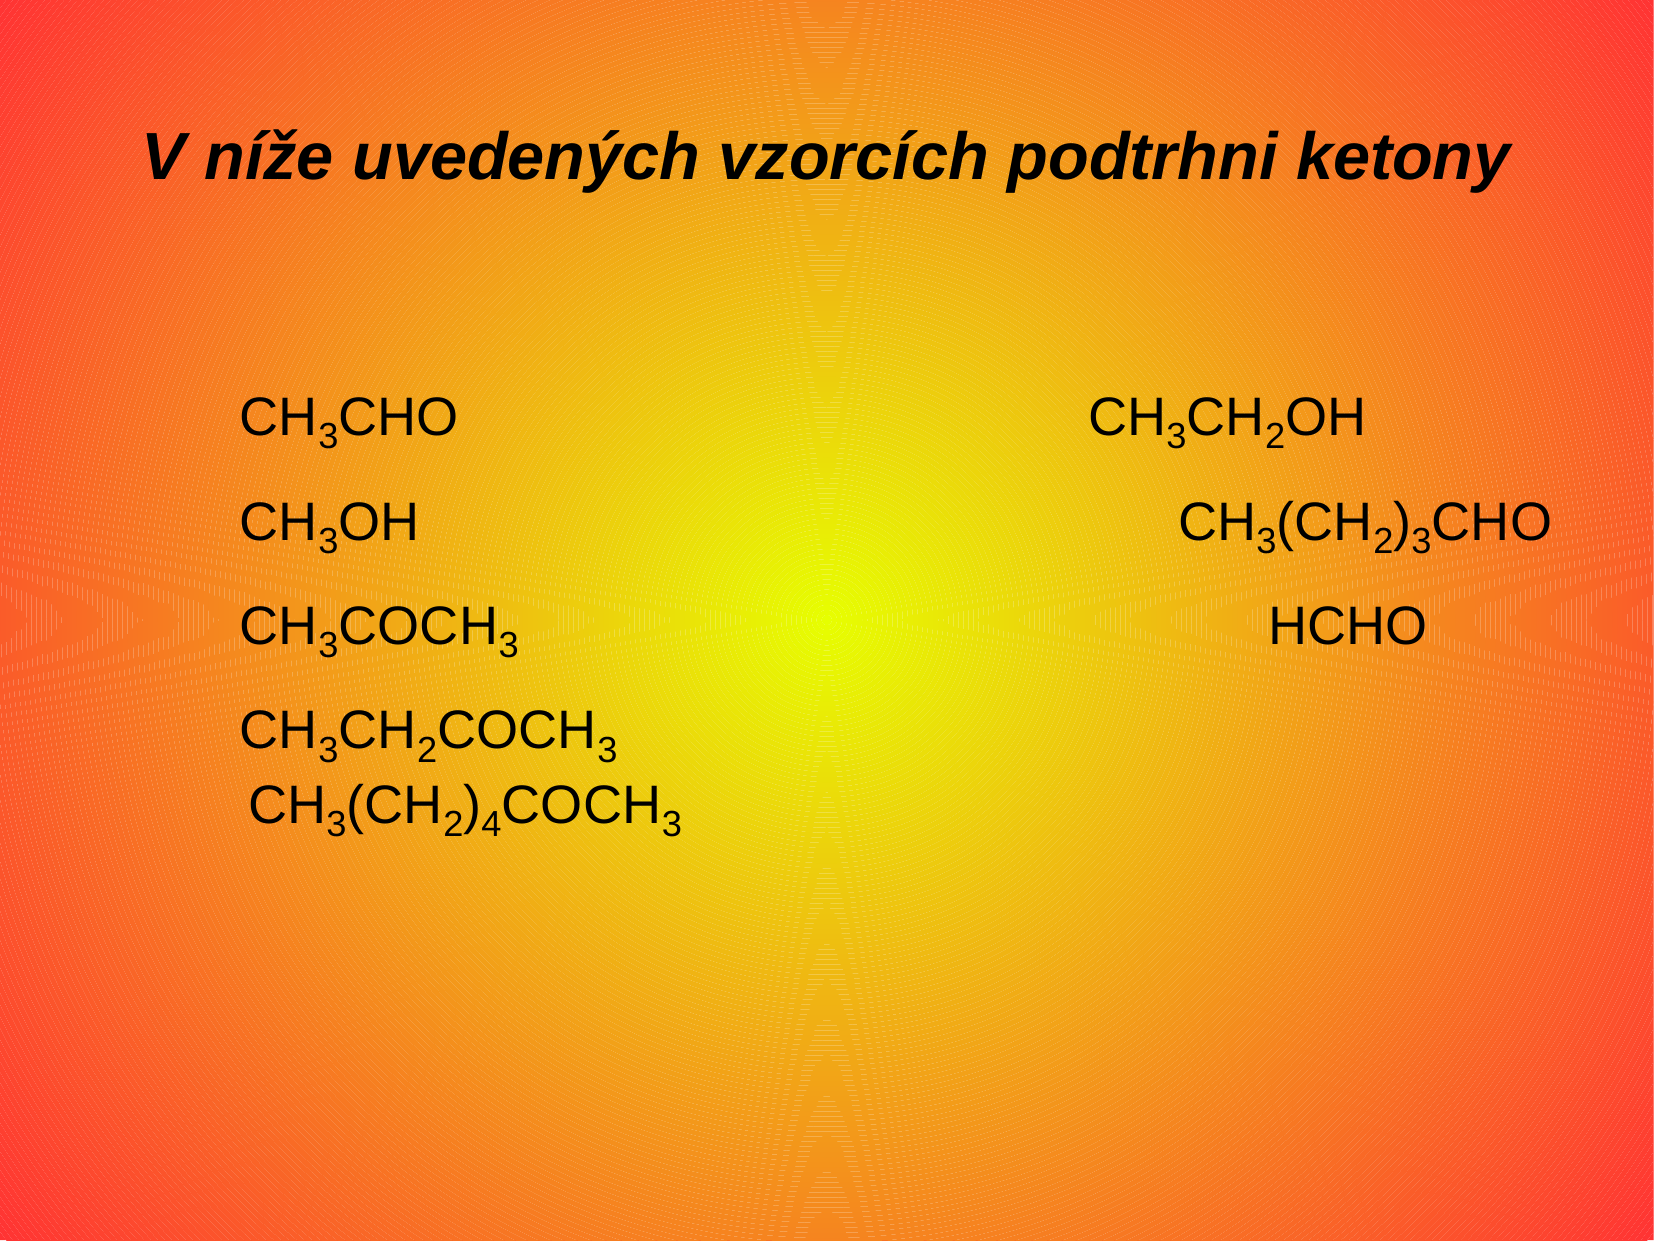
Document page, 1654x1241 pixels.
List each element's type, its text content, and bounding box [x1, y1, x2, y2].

list CH3CHO CH3CH2OH CH3OH CH3(CH2)3CHO CH3COCH3 HCHO CH3CH2COCH3 CH3(CH2)4COCH3 [106, 381, 1571, 1069]
title V níže uvedených vzorcích podtrhni ketony [82, 49, 1571, 257]
